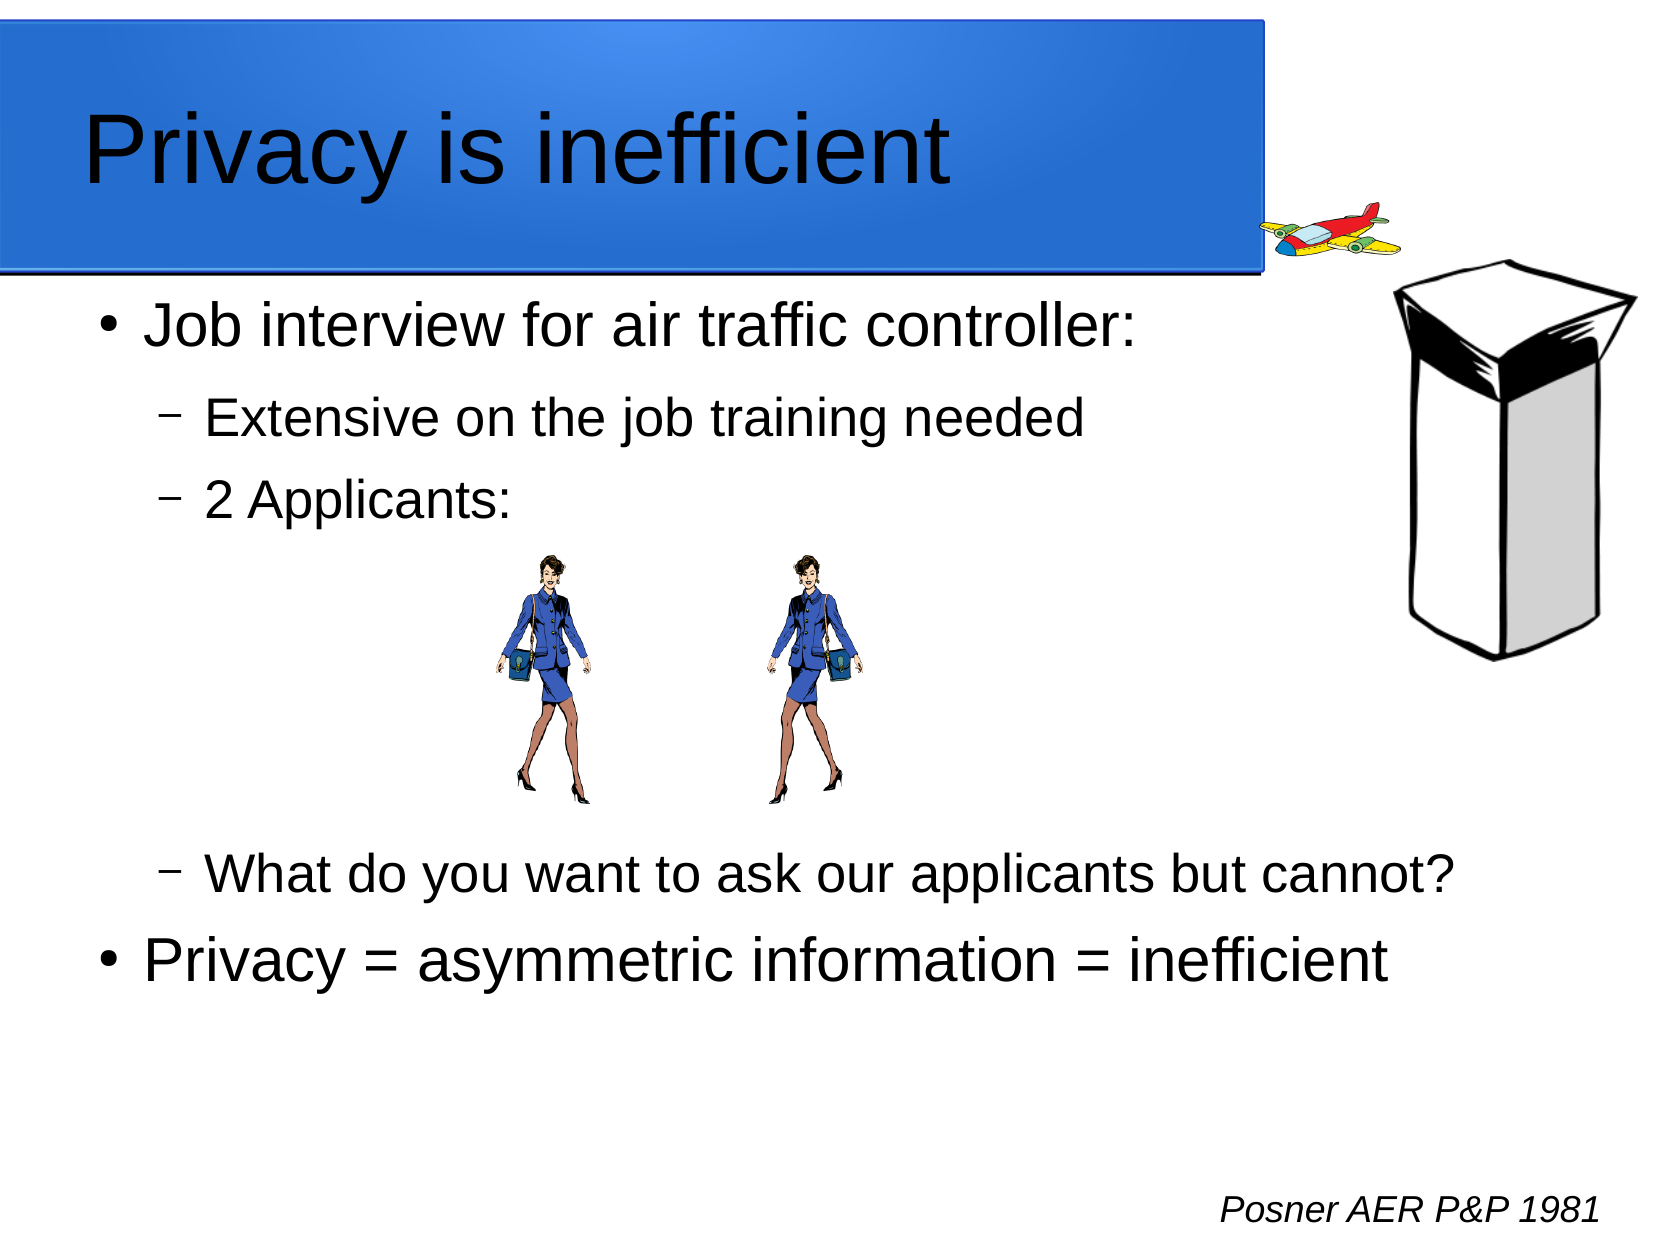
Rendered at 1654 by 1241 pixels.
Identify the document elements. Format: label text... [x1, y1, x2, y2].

picture [1250, 177, 1638, 662]
list Job interview for air traffic controller: Extensive on the job training needed 2 Applicants: What do you want to ask our applicants but cannot? Privacy = asymmetric information = inefficient [82, 290, 1571, 1010]
picture [767, 555, 863, 804]
text_box Posner AER P&P 1981 [1204, 1181, 1630, 1238]
picture [496, 555, 591, 804]
title Privacy is inefficient [82, 47, 1235, 252]
